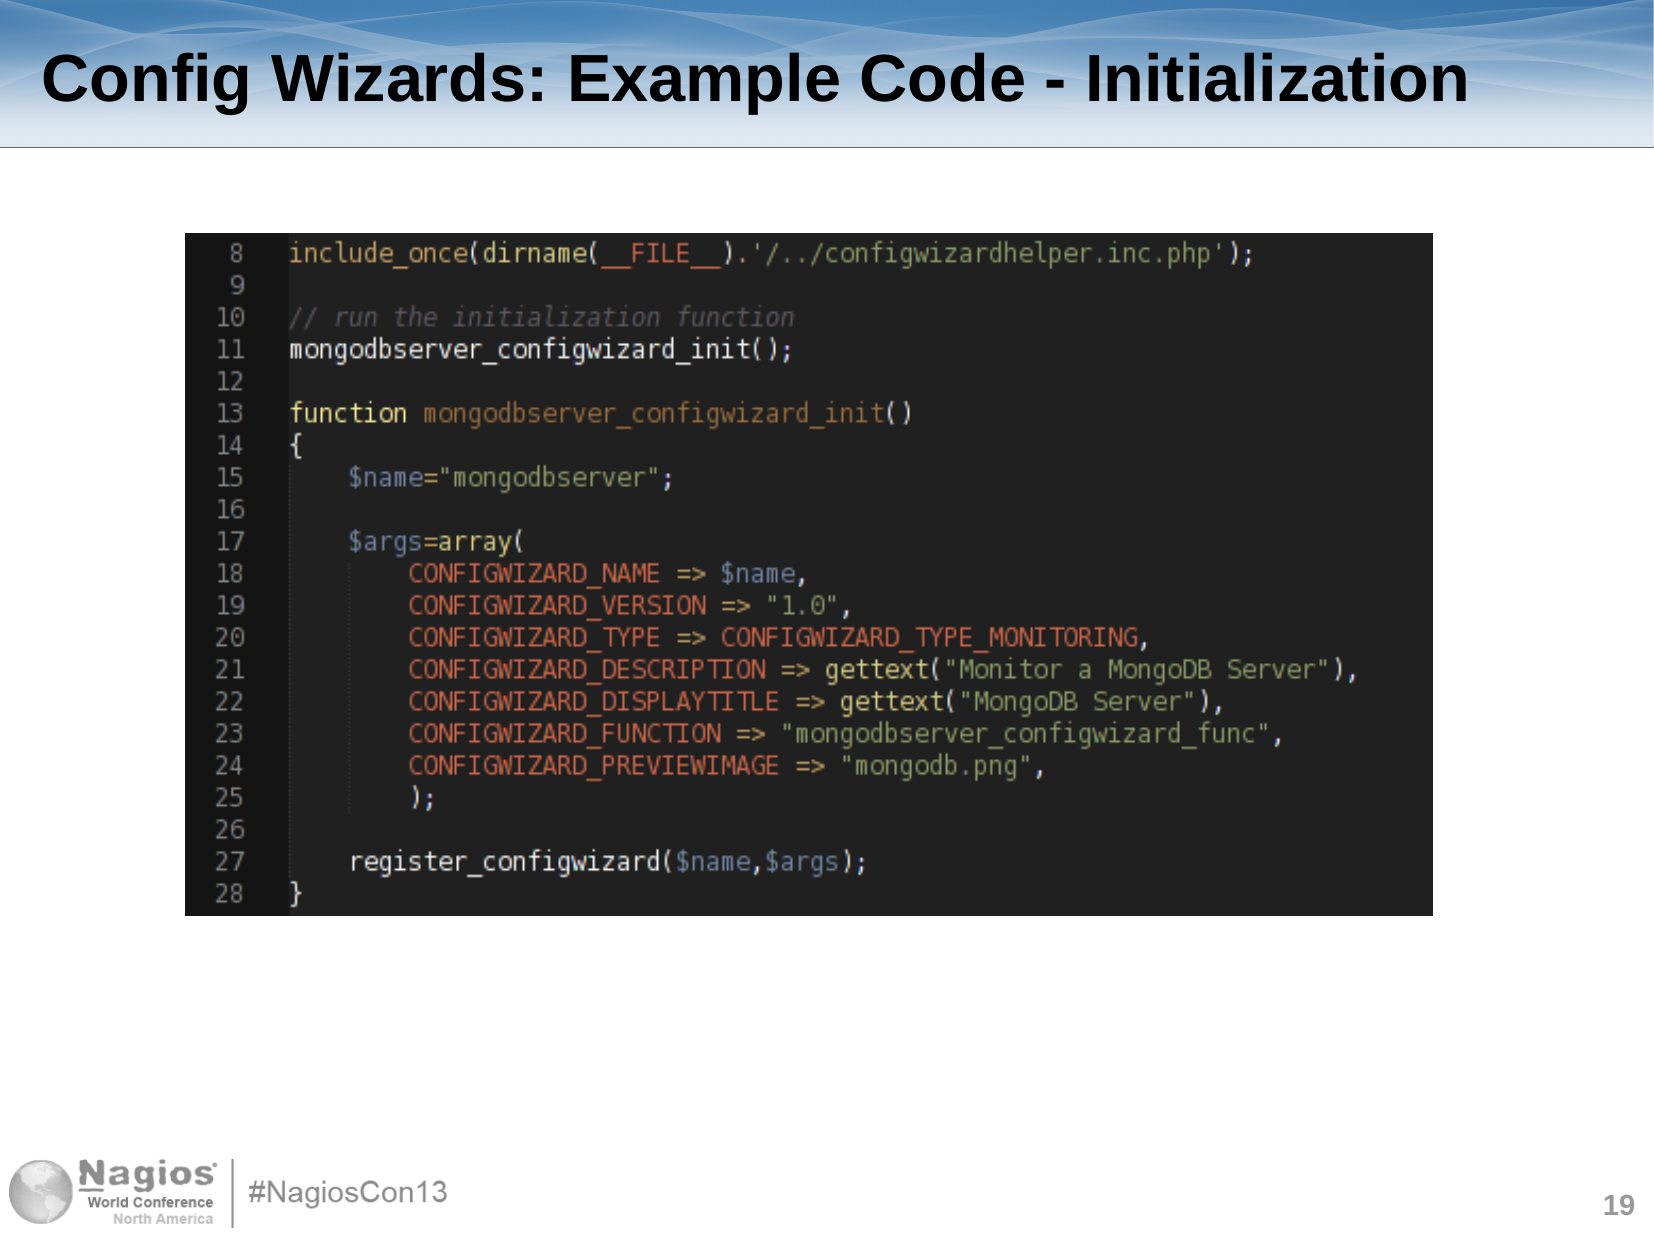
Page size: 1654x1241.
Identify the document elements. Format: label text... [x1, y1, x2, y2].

picture [9, 1159, 453, 1228]
picture [185, 233, 1433, 916]
title Config Wizards: Example Code - Initialization [41, 29, 1618, 127]
picture [0, 0, 1654, 147]
